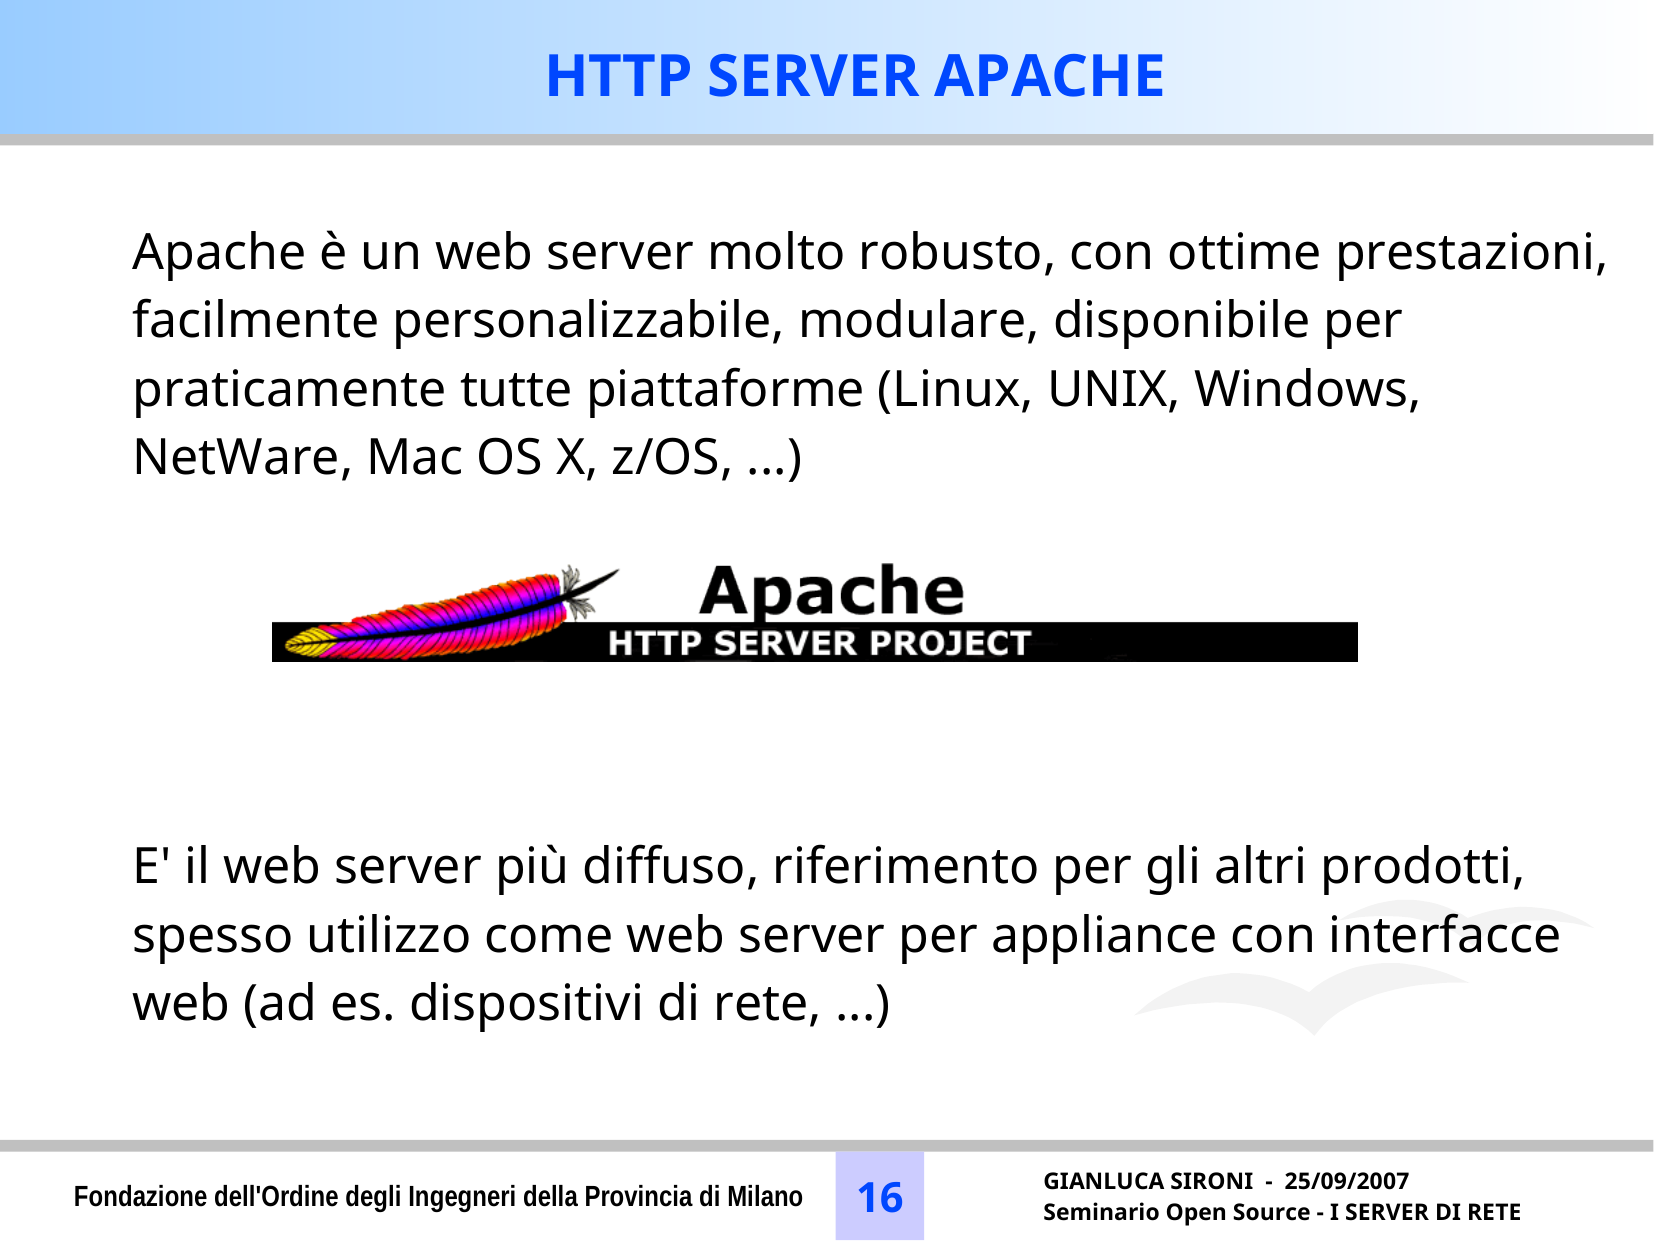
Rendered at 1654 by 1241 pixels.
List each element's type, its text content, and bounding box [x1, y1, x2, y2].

title HTTP SERVER APACHE [85, 0, 1654, 148]
list Apache è un web server molto robusto, con ottime prestazioni, facilmente personalizzabile, modulare, disponibile per praticamente tutte piattaforme (Linux, UNIX, Windows, NetWare, Mac OS X, z/OS, ...) E' il web server più diffuso, riferimento per gli altri prodotti, spesso utilizzo come web server per appliance con interfacce web (ad es. dispositivi di rete, ...) [111, 147, 1654, 1123]
picture [272, 563, 1358, 662]
